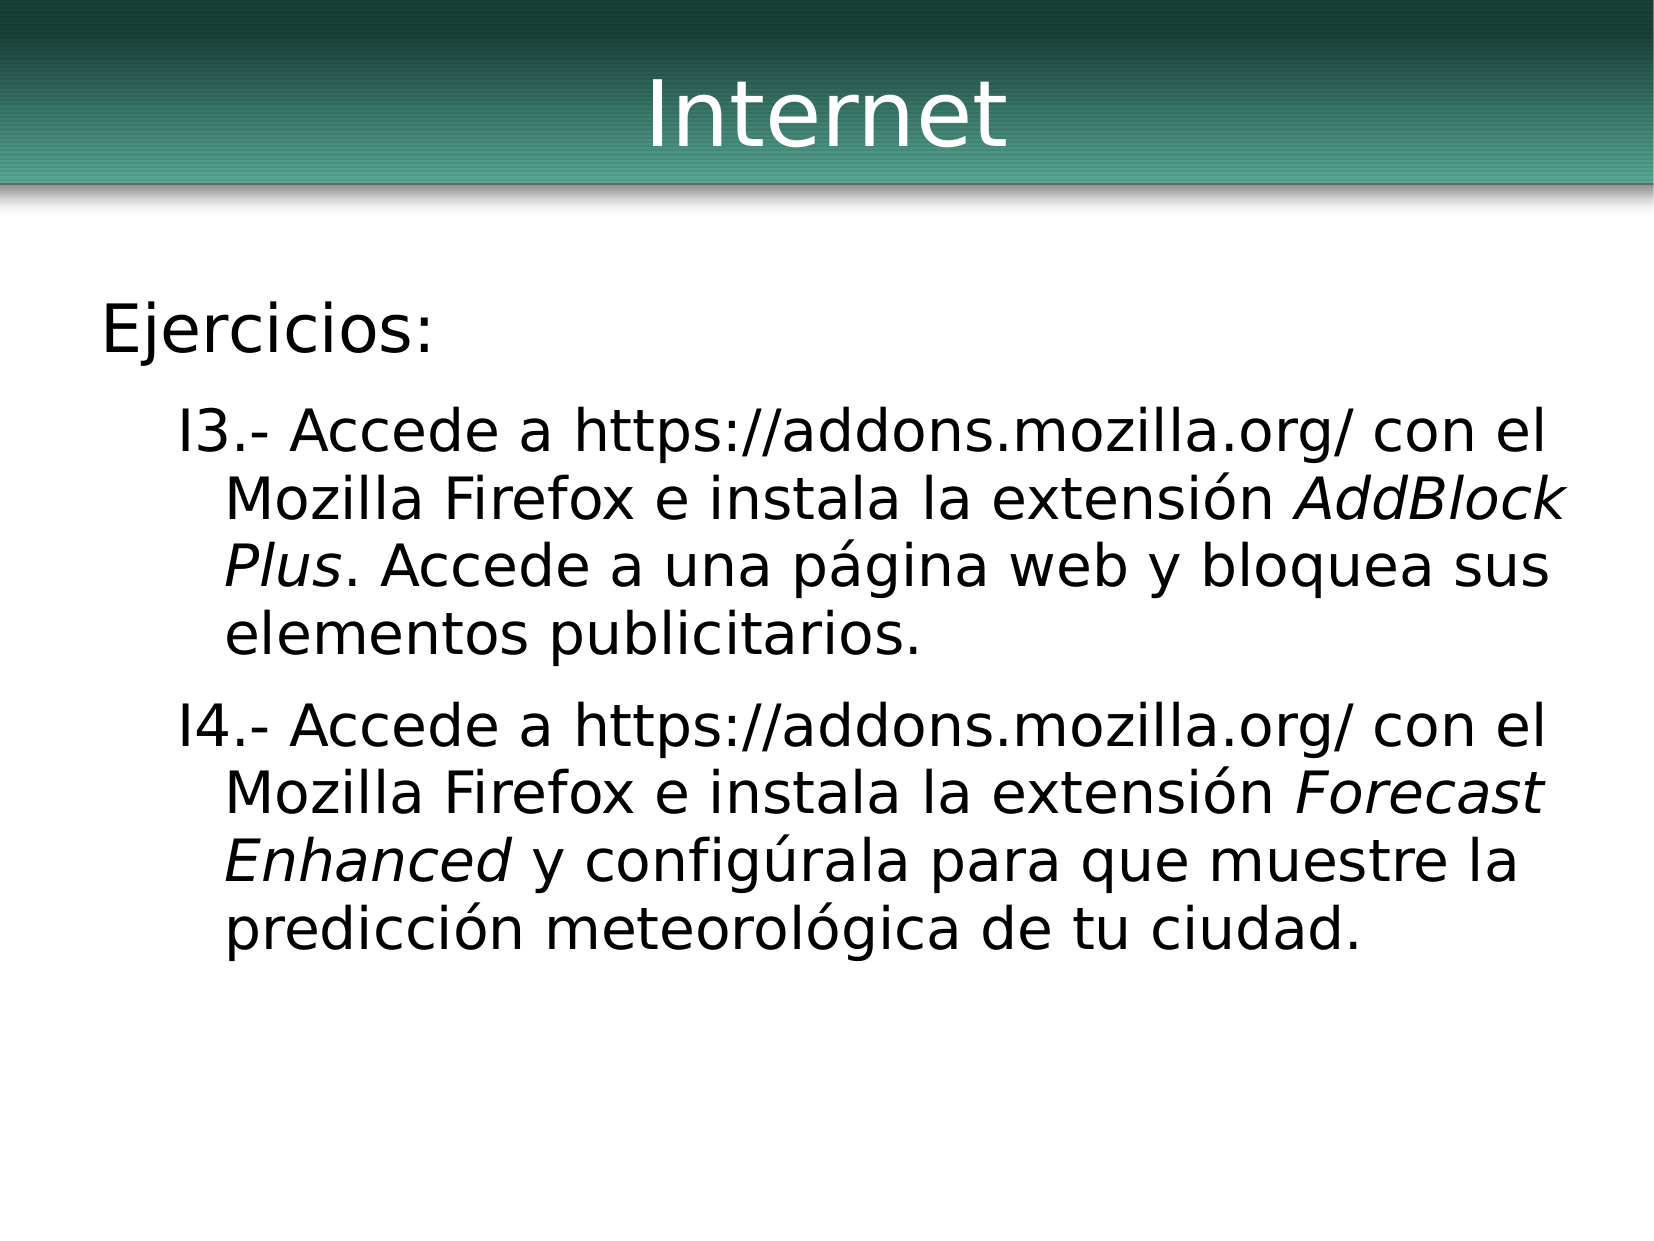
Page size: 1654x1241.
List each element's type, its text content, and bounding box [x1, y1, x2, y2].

title Internet [82, 11, 1571, 219]
list Ejercicios: I3.- Accede a https://addons.mozilla.org/ con el Mozilla Firefox e instala la extensión AddBlock Plus. Accede a una página web y bloquea sus elementos publicitarios. I4.- Accede a https://addons.mozilla.org/ con el Mozilla Firefox e instala la extensión Forecast Enhanced y configúrala para que muestre la predicción meteorológica de tu ciudad. [82, 290, 1571, 1094]
picture [0, 0, 1654, 225]
